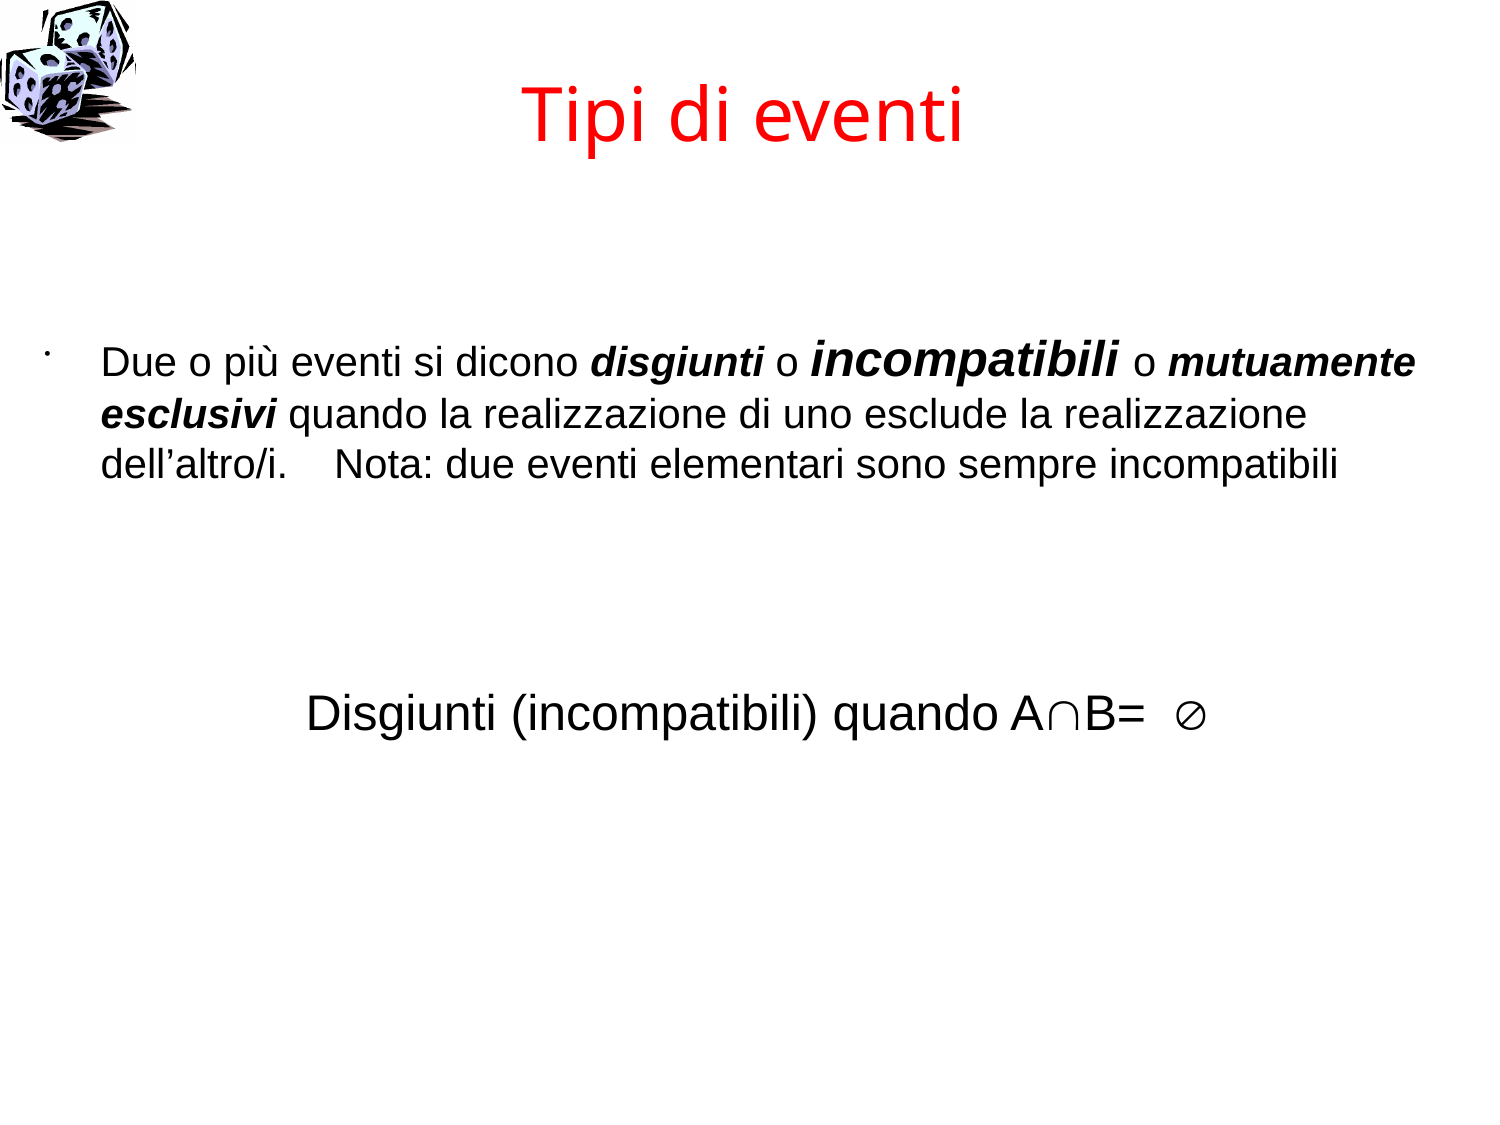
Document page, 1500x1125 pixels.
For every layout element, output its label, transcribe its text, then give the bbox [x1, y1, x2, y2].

picture [0, 0, 136, 143]
list Due o più eventi si dicono disgiunti o incompatibili o mutuamente esclusivi quando la realizzazione di uno esclude la realizzazione dell’altro/i. Nota: due eventi elementari sono sempre incompatibili [29, 319, 1453, 532]
title Tipi di eventi [106, 59, 1382, 247]
text_box Disgiunti (incompatibili) quando AB= [305, 685, 1229, 747]
